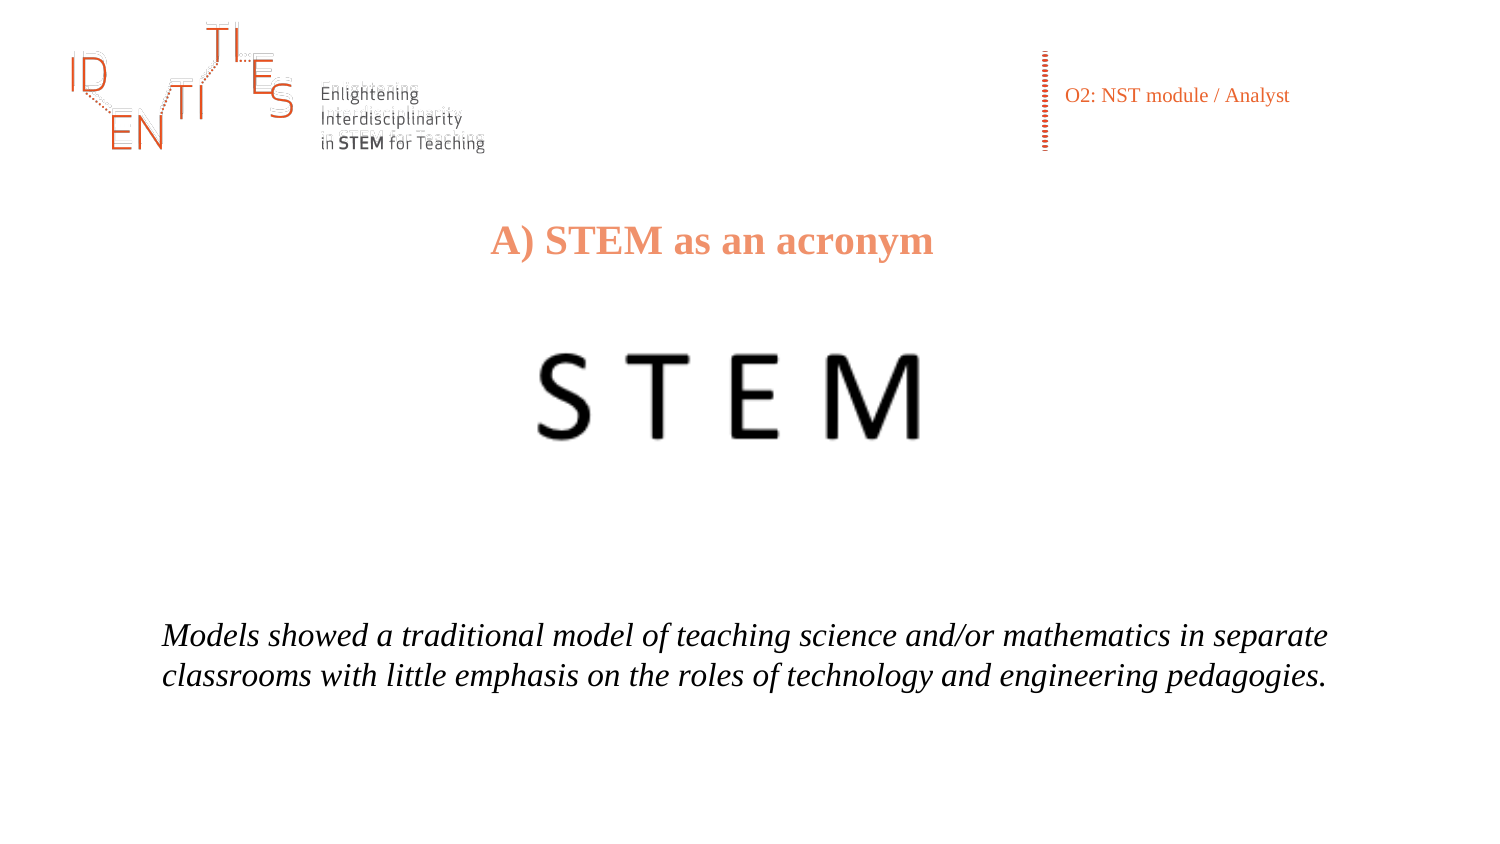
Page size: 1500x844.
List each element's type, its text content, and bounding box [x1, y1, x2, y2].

picture [1042, 51, 1051, 151]
picture [457, 281, 999, 529]
text_box Models showed a traditional model of teaching science and/or mathematics in separate classrooms with little emphasis on the roles of technology and engineering pedagogies. [111, 605, 1380, 702]
text_box A) STEM as an acronym [475, 205, 1017, 271]
text_box O2: NST module / Analyst [1050, 74, 1472, 156]
picture [71, 18, 485, 157]
